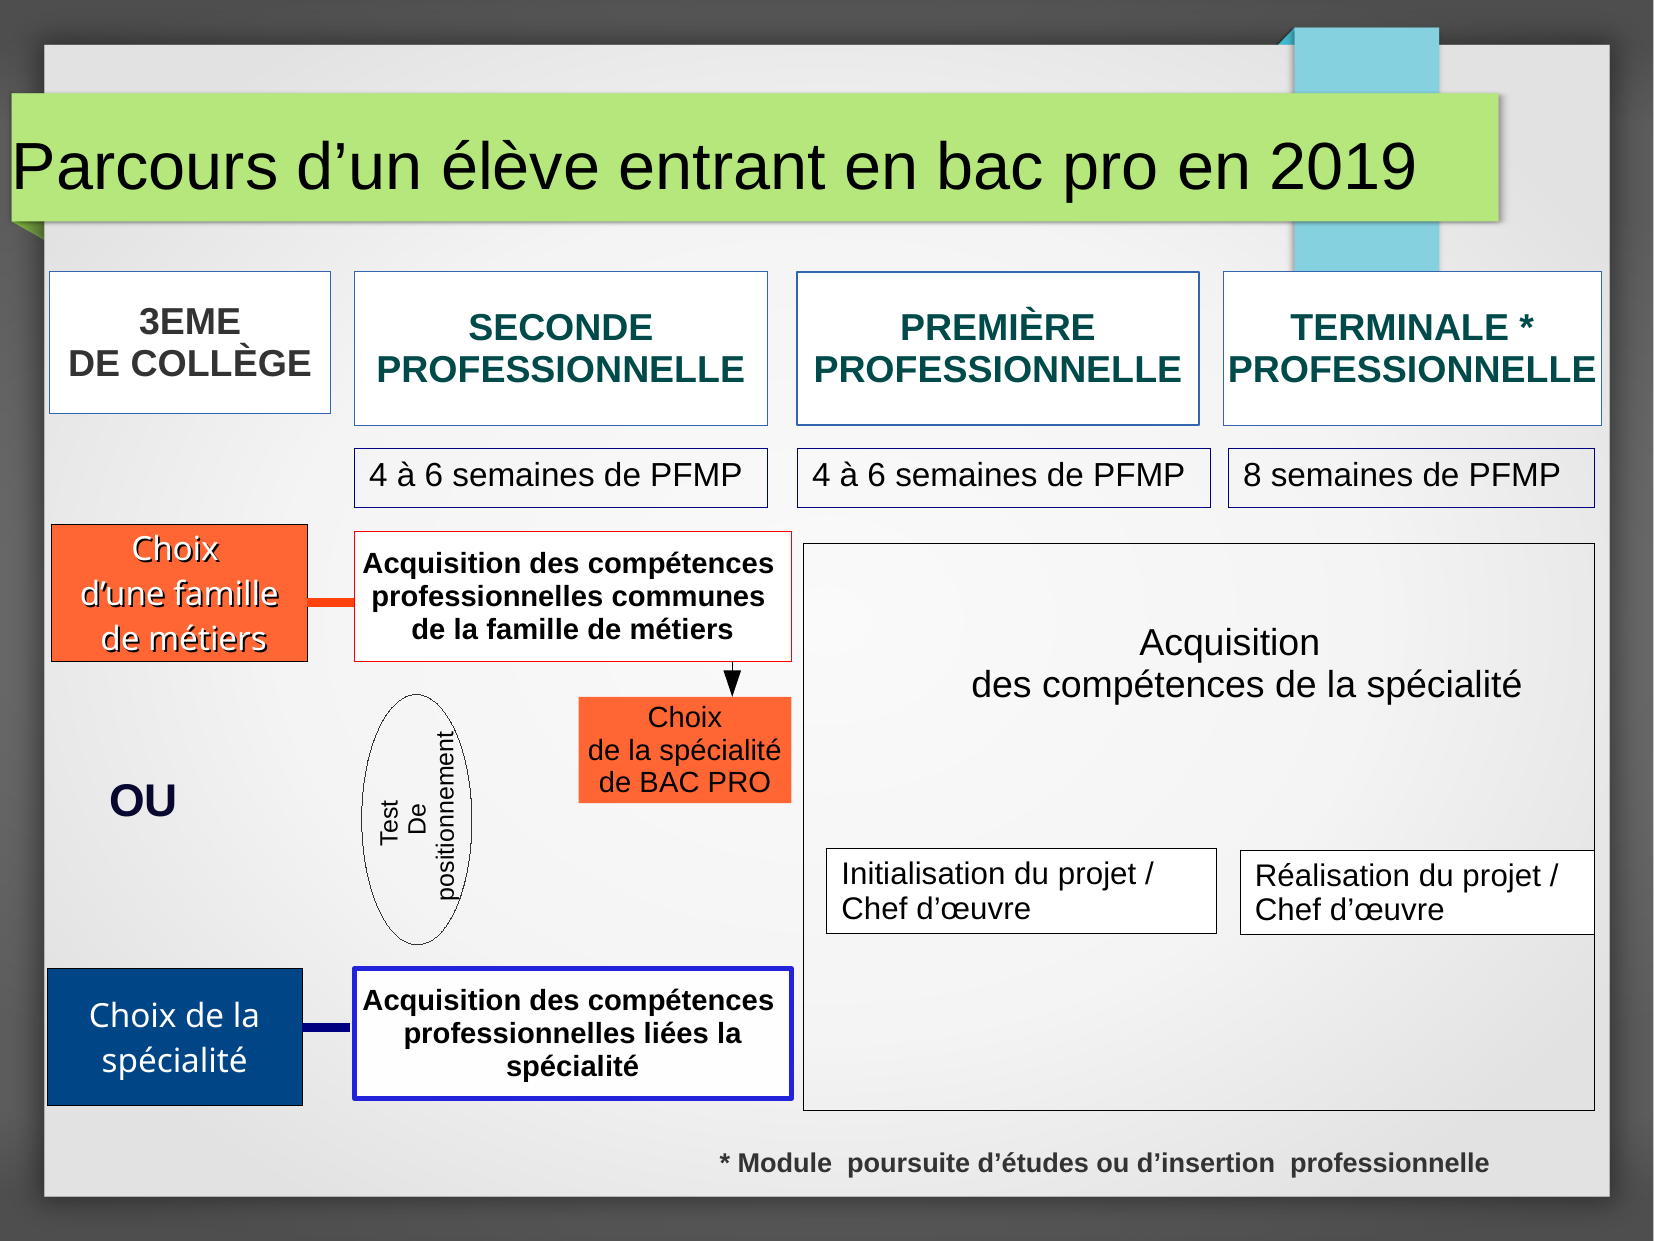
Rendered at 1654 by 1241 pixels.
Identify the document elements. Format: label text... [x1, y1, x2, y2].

text_box Choix de la spécialité de BAC PRO [578, 696, 792, 804]
text_box TERMINALE * PROFESSIONNELLE [1223, 271, 1602, 426]
title Parcours d’un élève entrant en bac pro en 2019 [11, 82, 1607, 251]
text_box Réalisation du projet / Chef d’œuvre [1240, 850, 1594, 935]
text_box Initialisation du projet / Chef d’œuvre [826, 848, 1217, 934]
text_box PREMIÈRE PROFESSIONNELLE [797, 271, 1199, 426]
text_box OU [94, 767, 260, 835]
text_box * Module poursuite d’études ou d’insertion professionnelle [661, 1145, 1548, 1182]
text_box Choix d’une famille de métiers [51, 524, 308, 662]
picture [0, 0, 1654, 1241]
text_box 4 à 6 semaines de PFMP [797, 448, 1211, 508]
text_box 4 à 6 semaines de PFMP [354, 448, 768, 508]
text_box 8 semaines de PFMP [1228, 448, 1595, 508]
text_box Test De positionnement [361, 694, 472, 945]
text_box SECONDE PROFESSIONNELLE [354, 271, 768, 426]
text_box Acquisition des compétences professionnelles liées la spécialité [354, 968, 792, 1099]
text_box Acquisition des compétences de la spécialité [956, 614, 1538, 714]
text_box Acquisition des compétences professionnelles communes de la famille de métiers [354, 531, 792, 662]
text_box 3EME DE COLLÈGE [49, 271, 331, 414]
text_box Choix de la spécialité [47, 968, 303, 1106]
